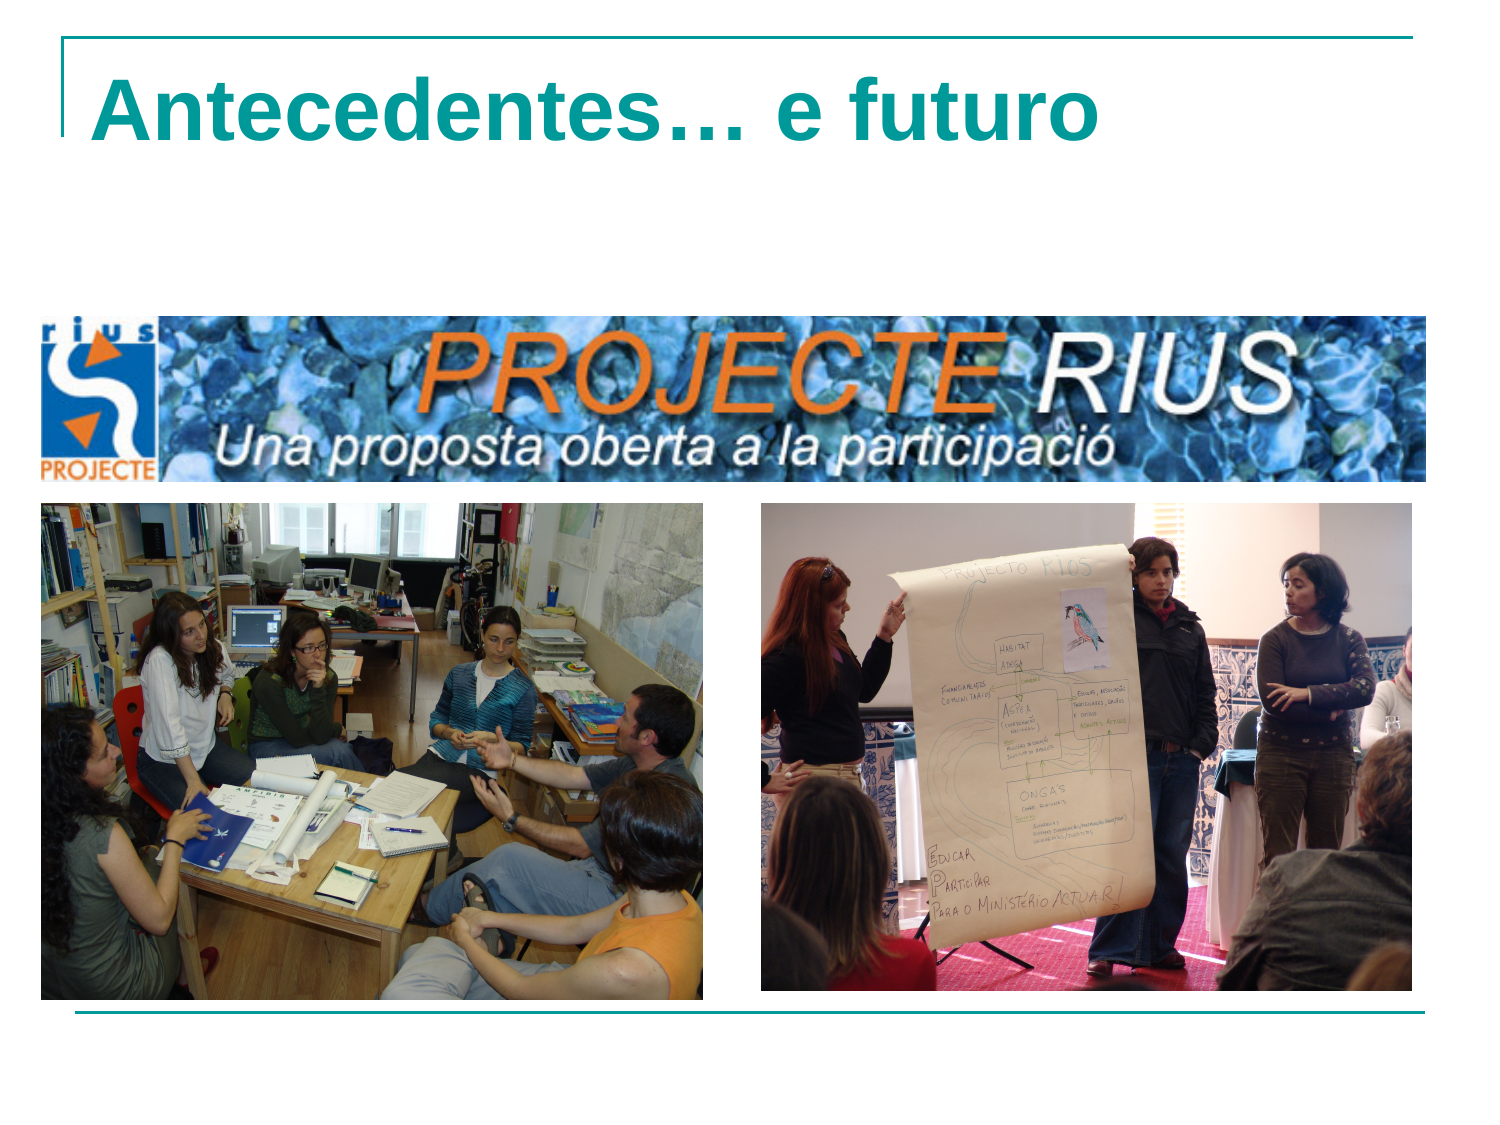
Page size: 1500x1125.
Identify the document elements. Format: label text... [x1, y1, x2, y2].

picture [41, 316, 1426, 482]
picture [41, 503, 703, 1000]
picture [761, 503, 1412, 991]
title Antecedentes… e futuro [75, 45, 1426, 233]
